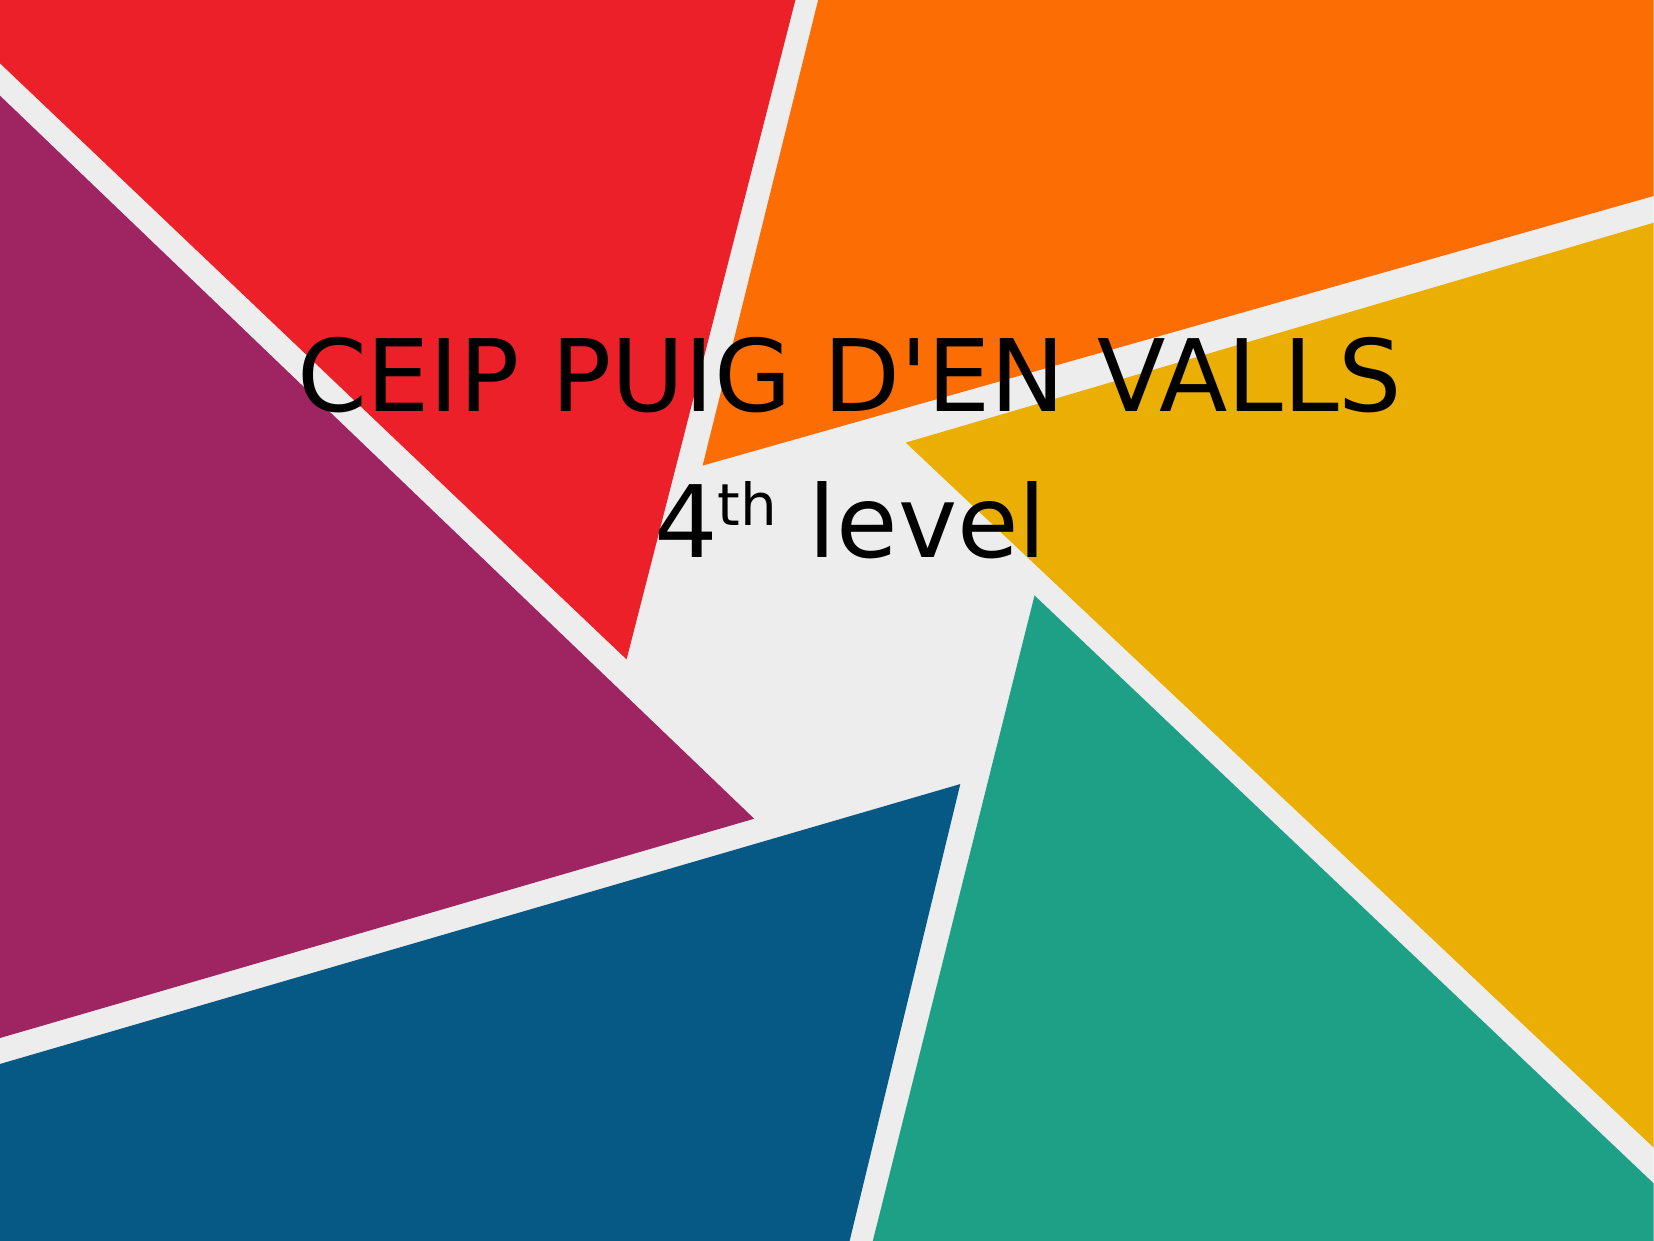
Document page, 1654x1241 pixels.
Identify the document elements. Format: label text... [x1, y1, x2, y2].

list CEIP PUIG D'EN VALLS 4th level [106, 318, 1595, 1039]
